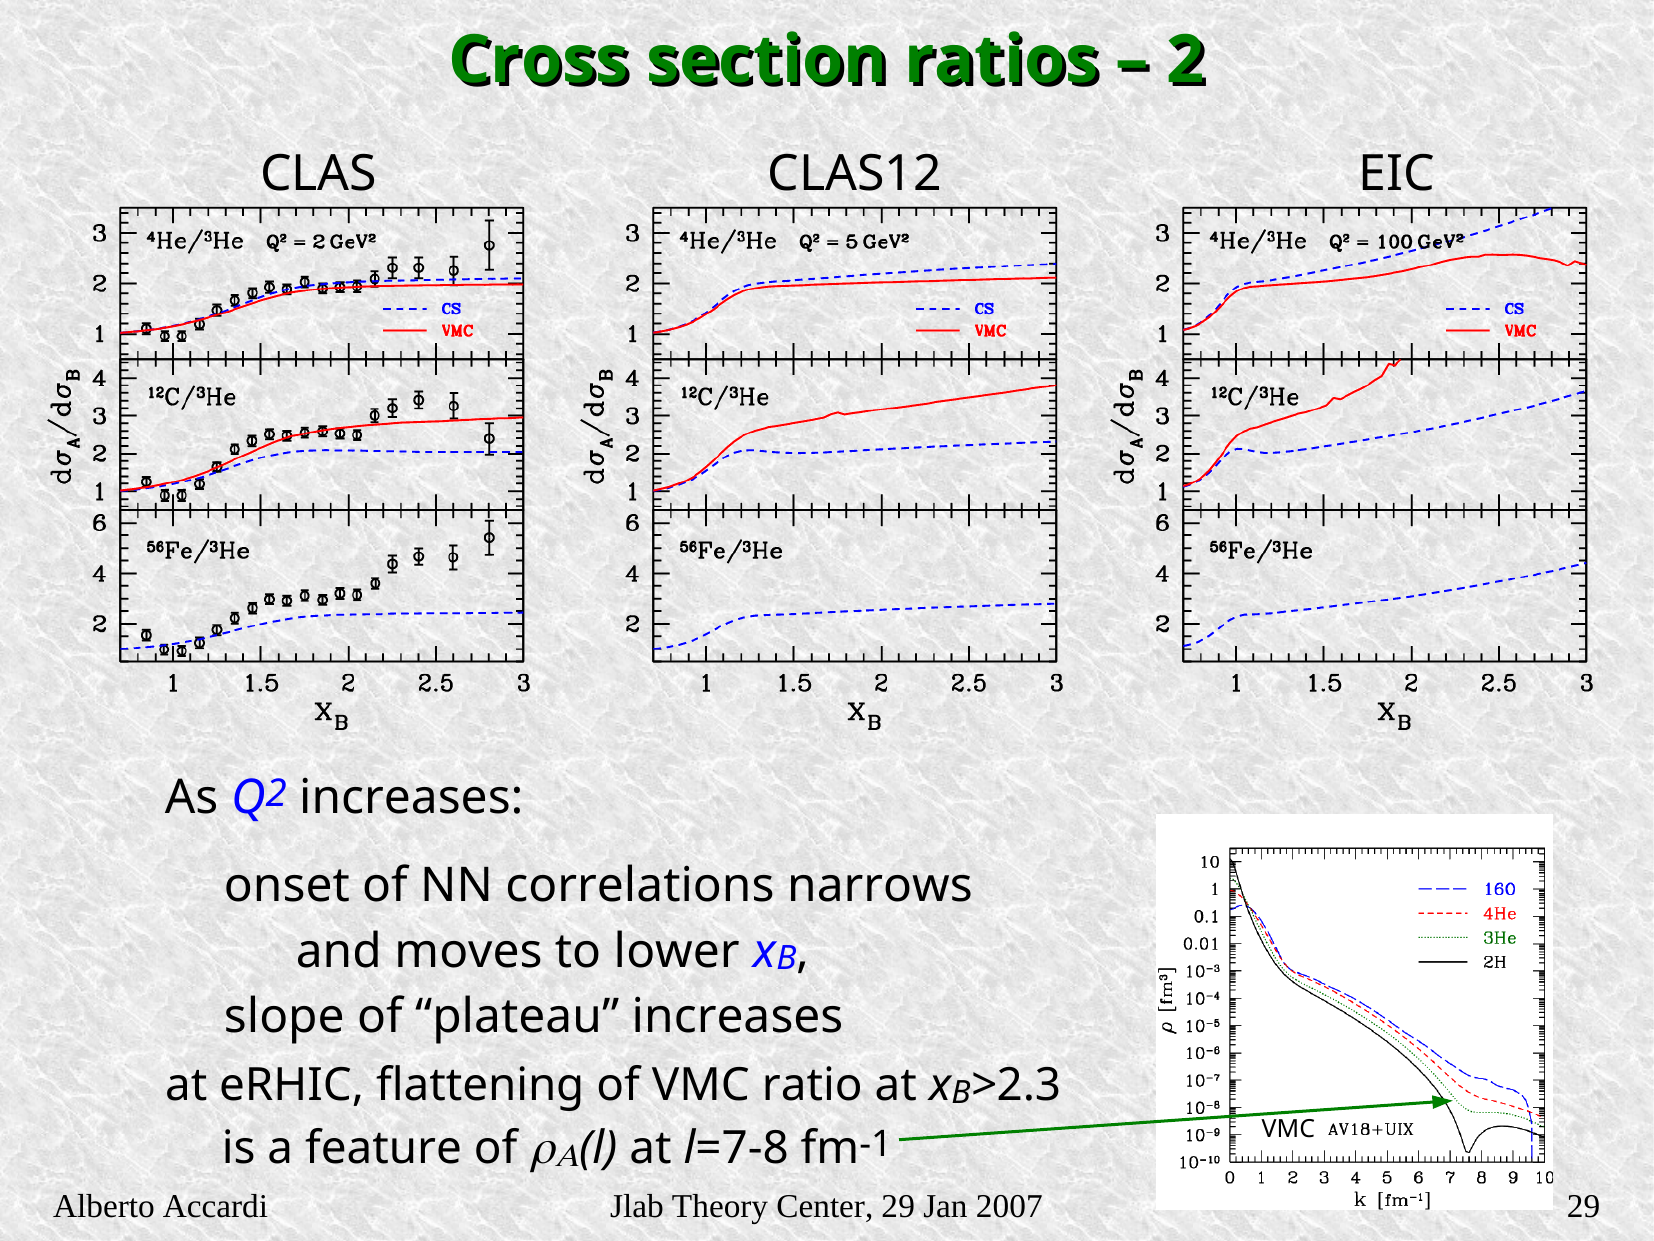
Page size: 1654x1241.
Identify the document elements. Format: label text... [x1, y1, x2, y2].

text_box Cross section ratios – 2 [29, 4, 1624, 132]
picture [0, 0, 1654, 1241]
text_box CLAS12 [750, 126, 959, 208]
text_box As Q2 increases: onset of NN correlations narrows and moves to lower xB, slope of “plateau” increases [150, 754, 1251, 1035]
text_box VMC [1254, 1112, 1323, 1144]
text_box CLAS [242, 126, 396, 208]
text_box at eRHIC, flattening of VMC ratio at xB>2.3 is a feature of rA(l) at l=7-8 fm-1 [150, 1044, 1251, 1195]
text_box EIC [1340, 126, 1453, 208]
